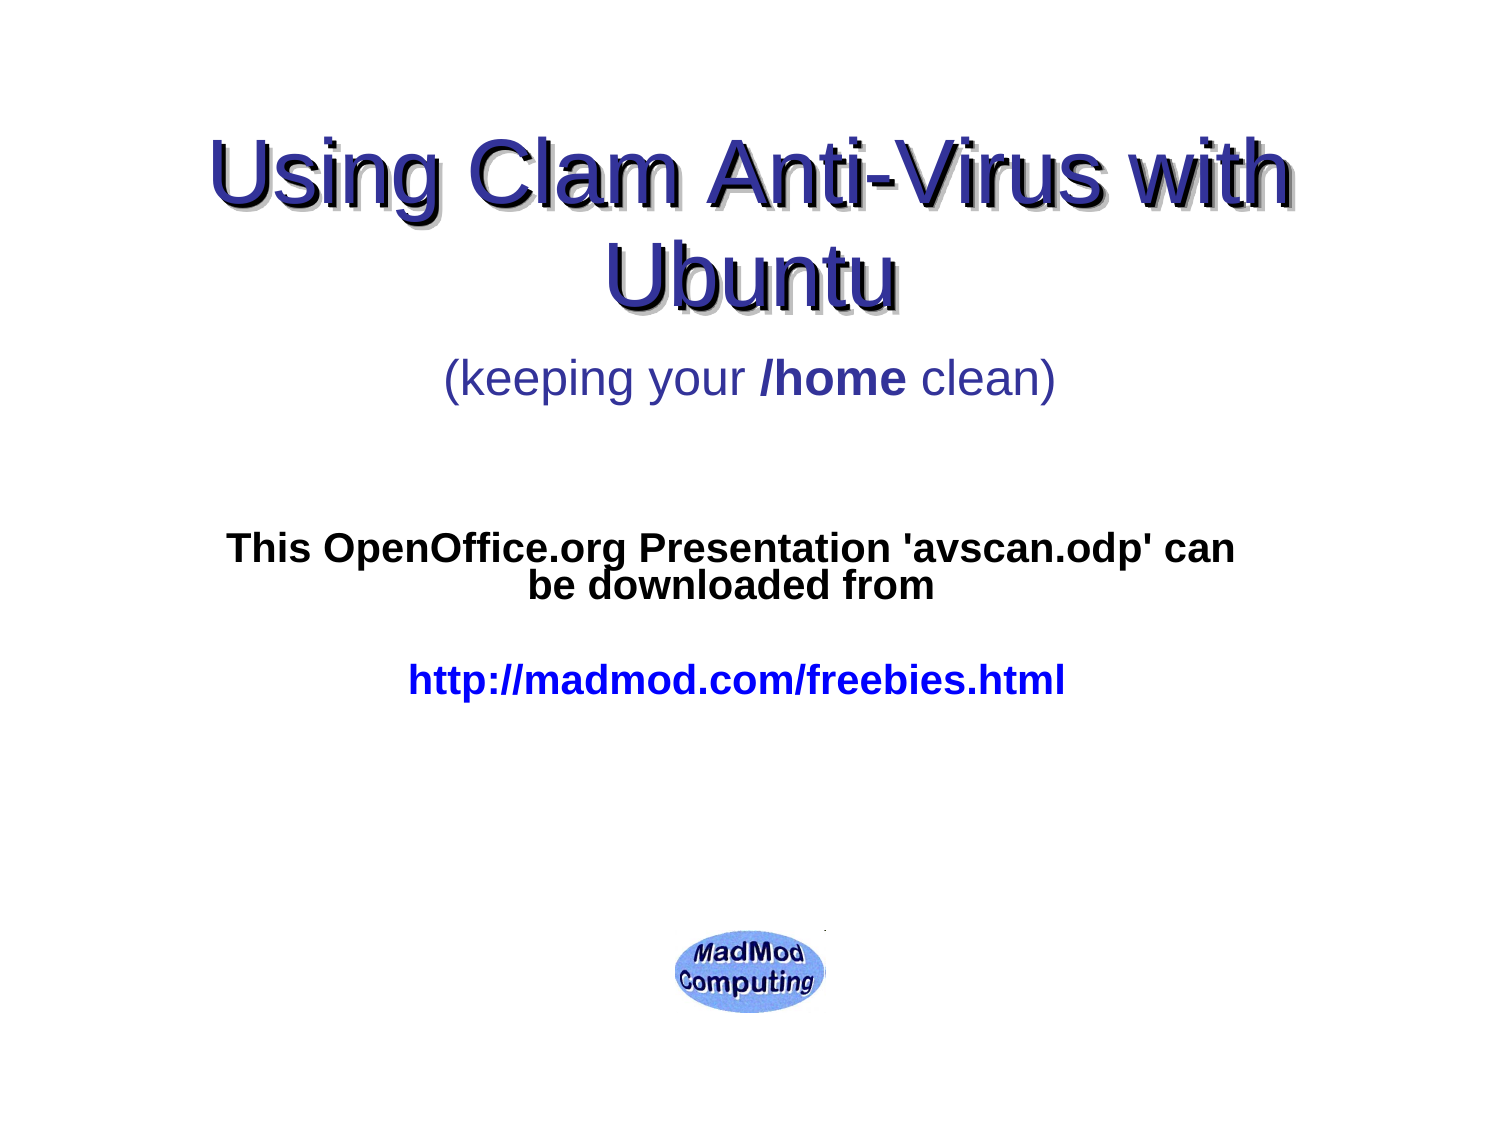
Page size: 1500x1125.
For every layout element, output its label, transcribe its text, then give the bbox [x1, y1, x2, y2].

text_box (keeping your /home clean) [112, 337, 1388, 413]
title Using Clam Anti-Virus with Ubuntu [112, 112, 1388, 334]
subtitle This OpenOffice.org Presentation 'avscan.odp' can be downloaded from http://madmod.com/freebies.html [112, 525, 1276, 720]
picture [675, 930, 826, 1013]
